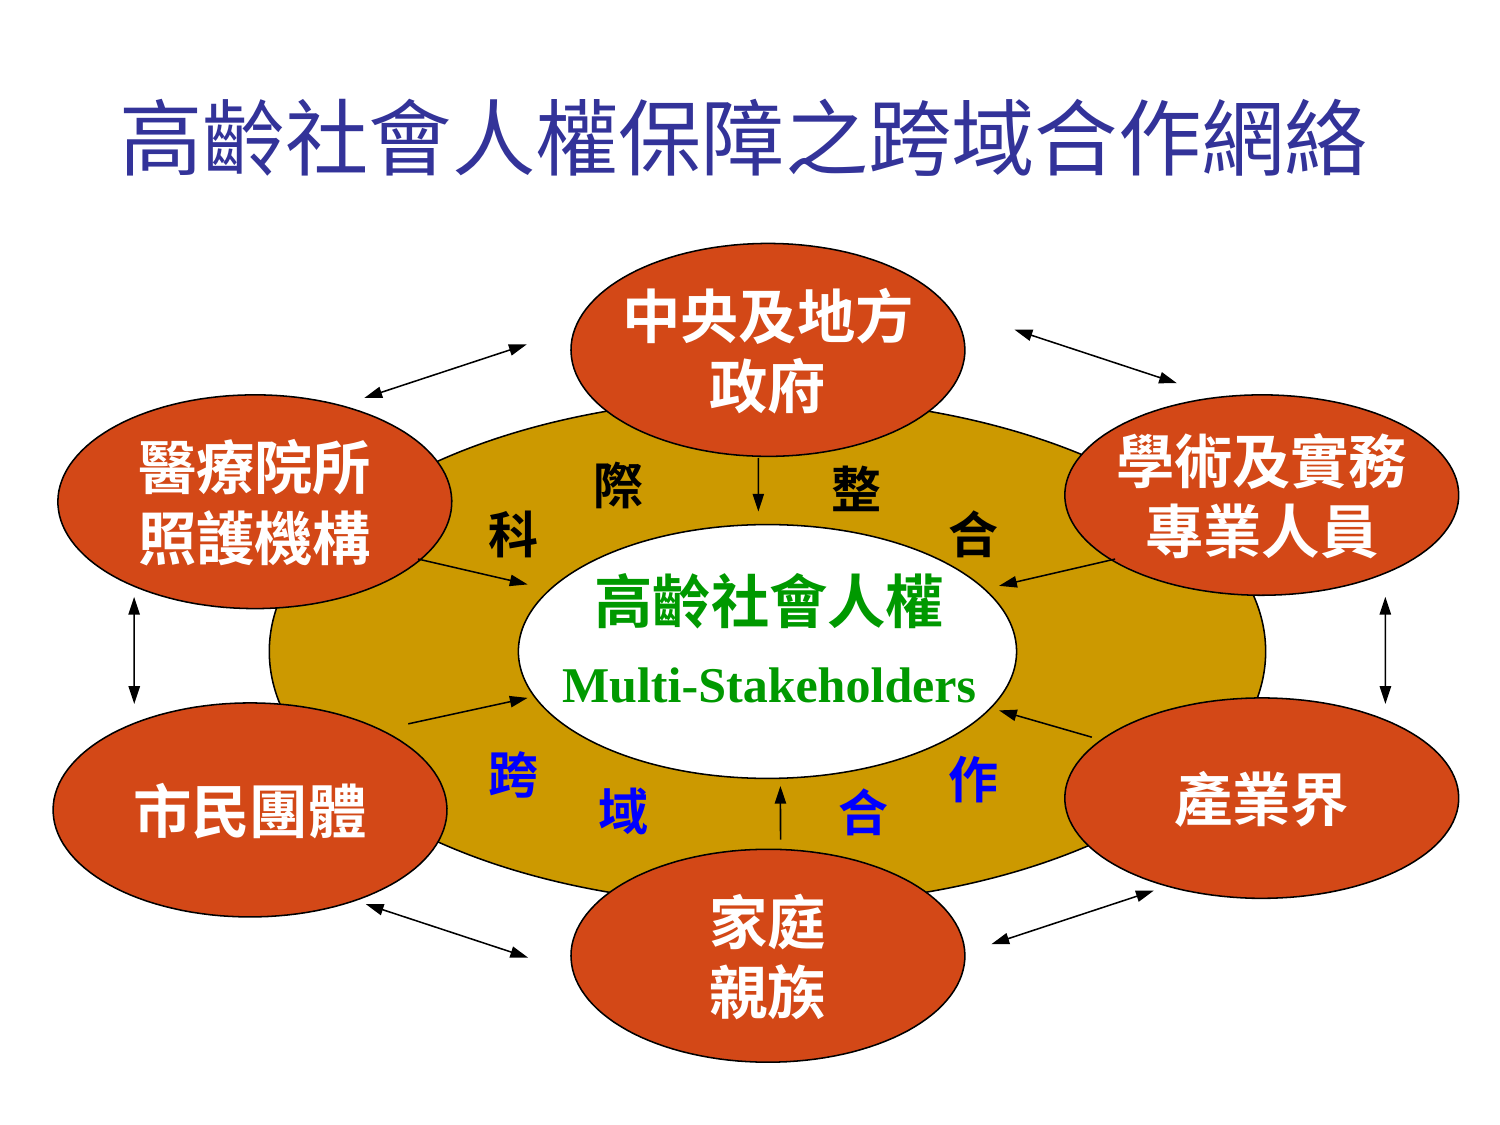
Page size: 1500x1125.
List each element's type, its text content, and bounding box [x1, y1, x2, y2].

text_box 整 [816, 451, 992, 528]
text_box [482, 572, 517, 579]
text_box 高齡社會人權 Multi-Stakeholders [517, 571, 1022, 788]
text_box 中央及地方 政府 [571, 243, 965, 457]
text_box 產業界 [1064, 697, 1459, 899]
text_box [269, 561, 1266, 893]
text_box 合 [933, 495, 1021, 572]
text_box 域 [583, 773, 663, 848]
text_box 科 [473, 495, 621, 572]
text_box 作 [933, 741, 1014, 816]
text_box 跨 [473, 735, 567, 812]
text_box 市民團體 [53, 702, 447, 917]
title 高齡社會人權保障之跨域合作網絡 [62, 42, 1426, 231]
text_box 家庭 親族 [571, 849, 965, 1063]
text_box 醫療院所 照護機構 [57, 394, 452, 609]
text_box 合 [824, 774, 904, 849]
text_box [621, 454, 816, 549]
text_box 際 [578, 446, 755, 523]
text_box 學術及實務 專業人員 [1064, 394, 1459, 596]
text_box [423, 411, 679, 570]
text_box [825, 528, 933, 557]
text_box [836, 411, 1108, 579]
